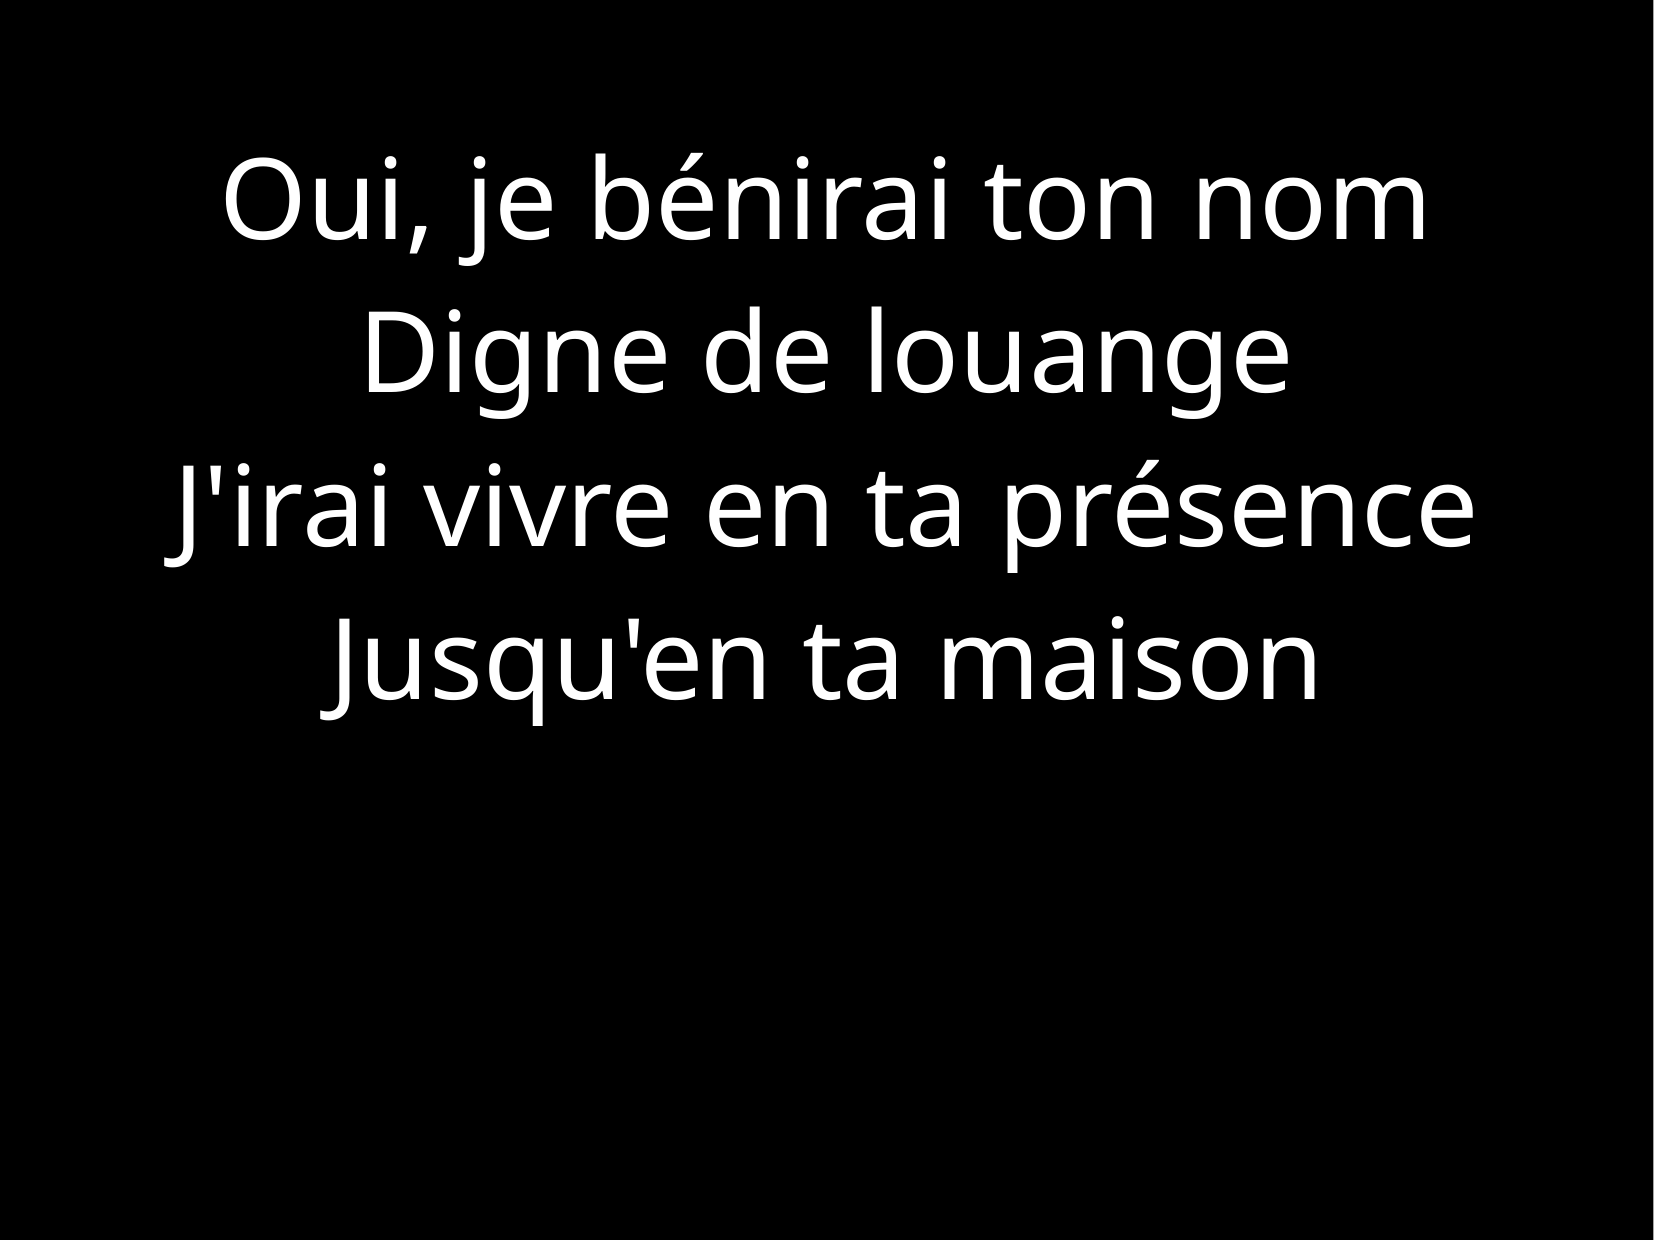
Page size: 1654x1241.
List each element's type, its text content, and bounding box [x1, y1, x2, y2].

subtitle Oui, je bénirai ton nom Digne de louange J'irai vivre en ta présence Jusqu'en ta maison [82, 49, 1571, 1109]
